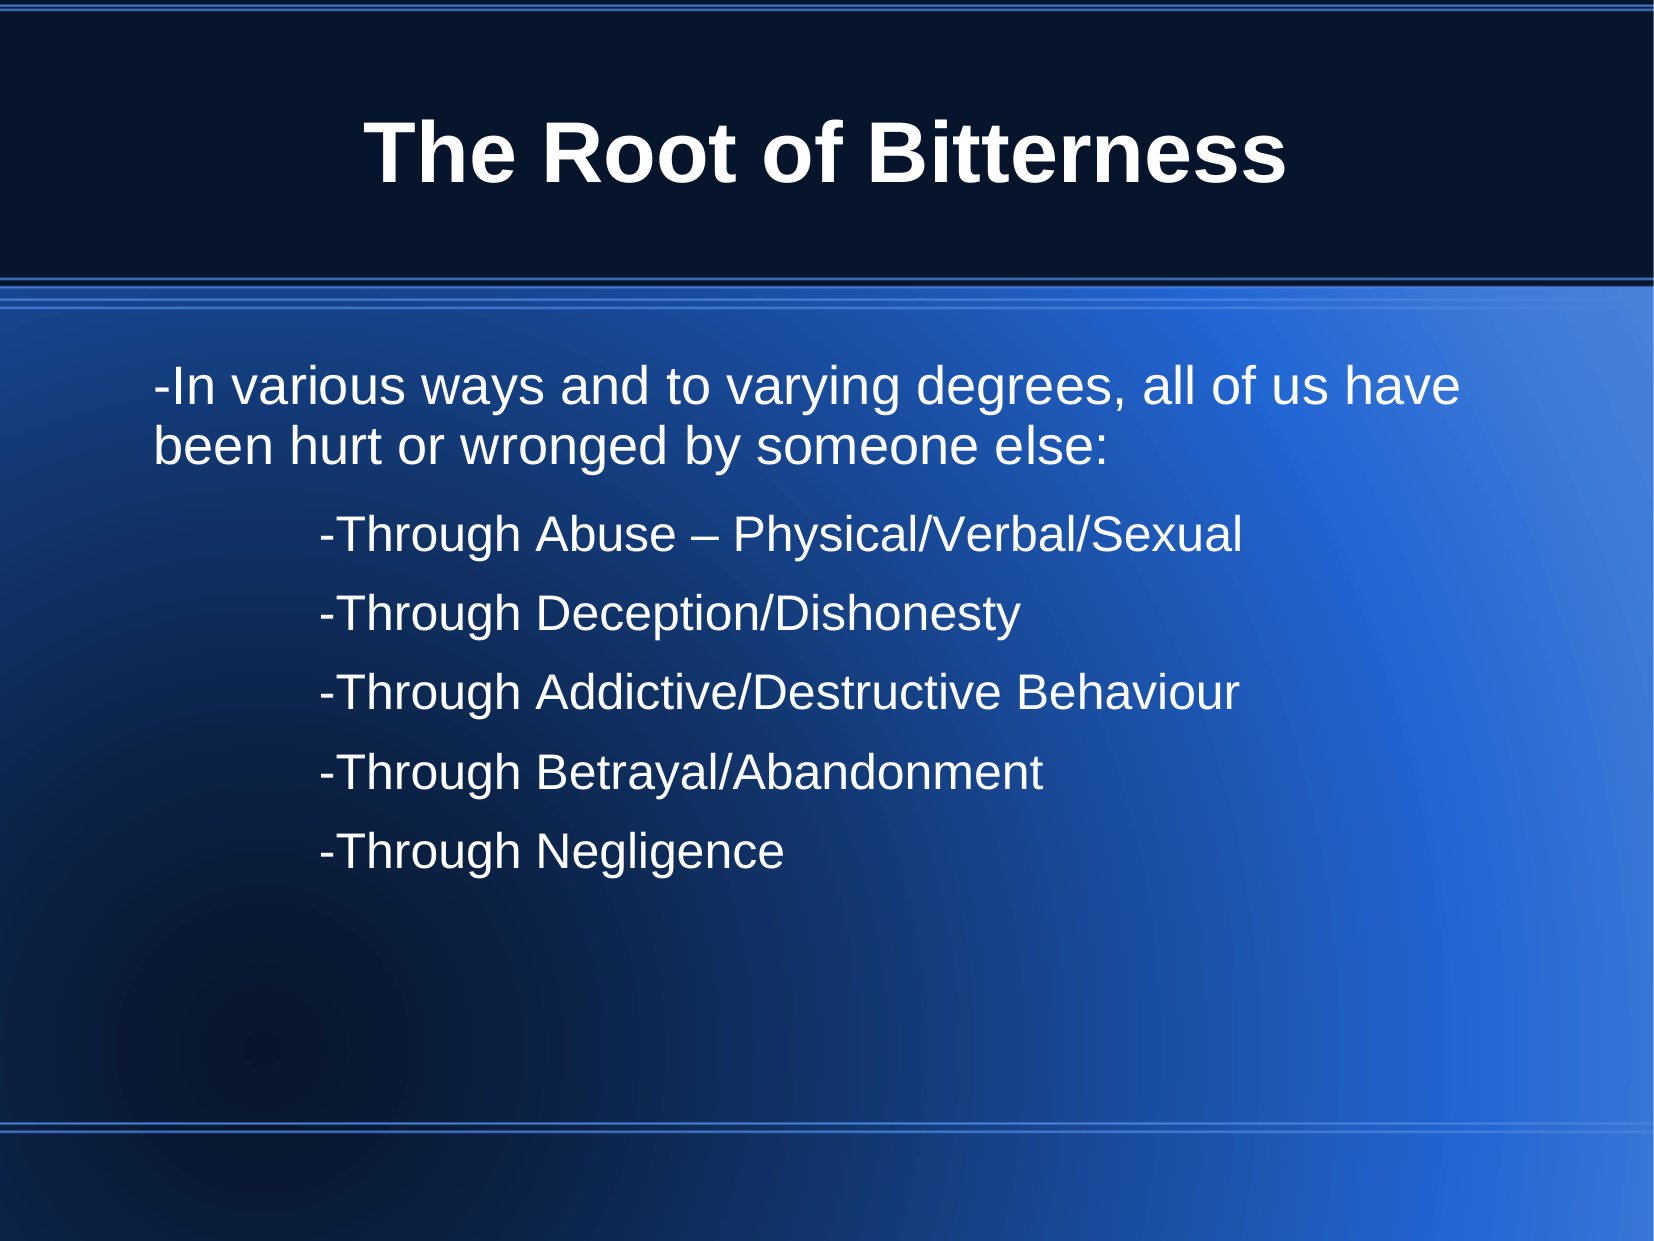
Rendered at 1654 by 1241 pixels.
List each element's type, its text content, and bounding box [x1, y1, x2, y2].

list -In various ways and to varying degrees, all of us have been hurt or wronged by someone else: -Through Abuse – Physical/Verbal/Sexual -Through Deception/Dishonesty -Through Addictive/Destructive Behaviour -Through Betrayal/Abandonment -Through Negligence [82, 355, 1571, 1133]
title The Root of Bitterness [82, 49, 1571, 257]
picture [0, 0, 1654, 1241]
